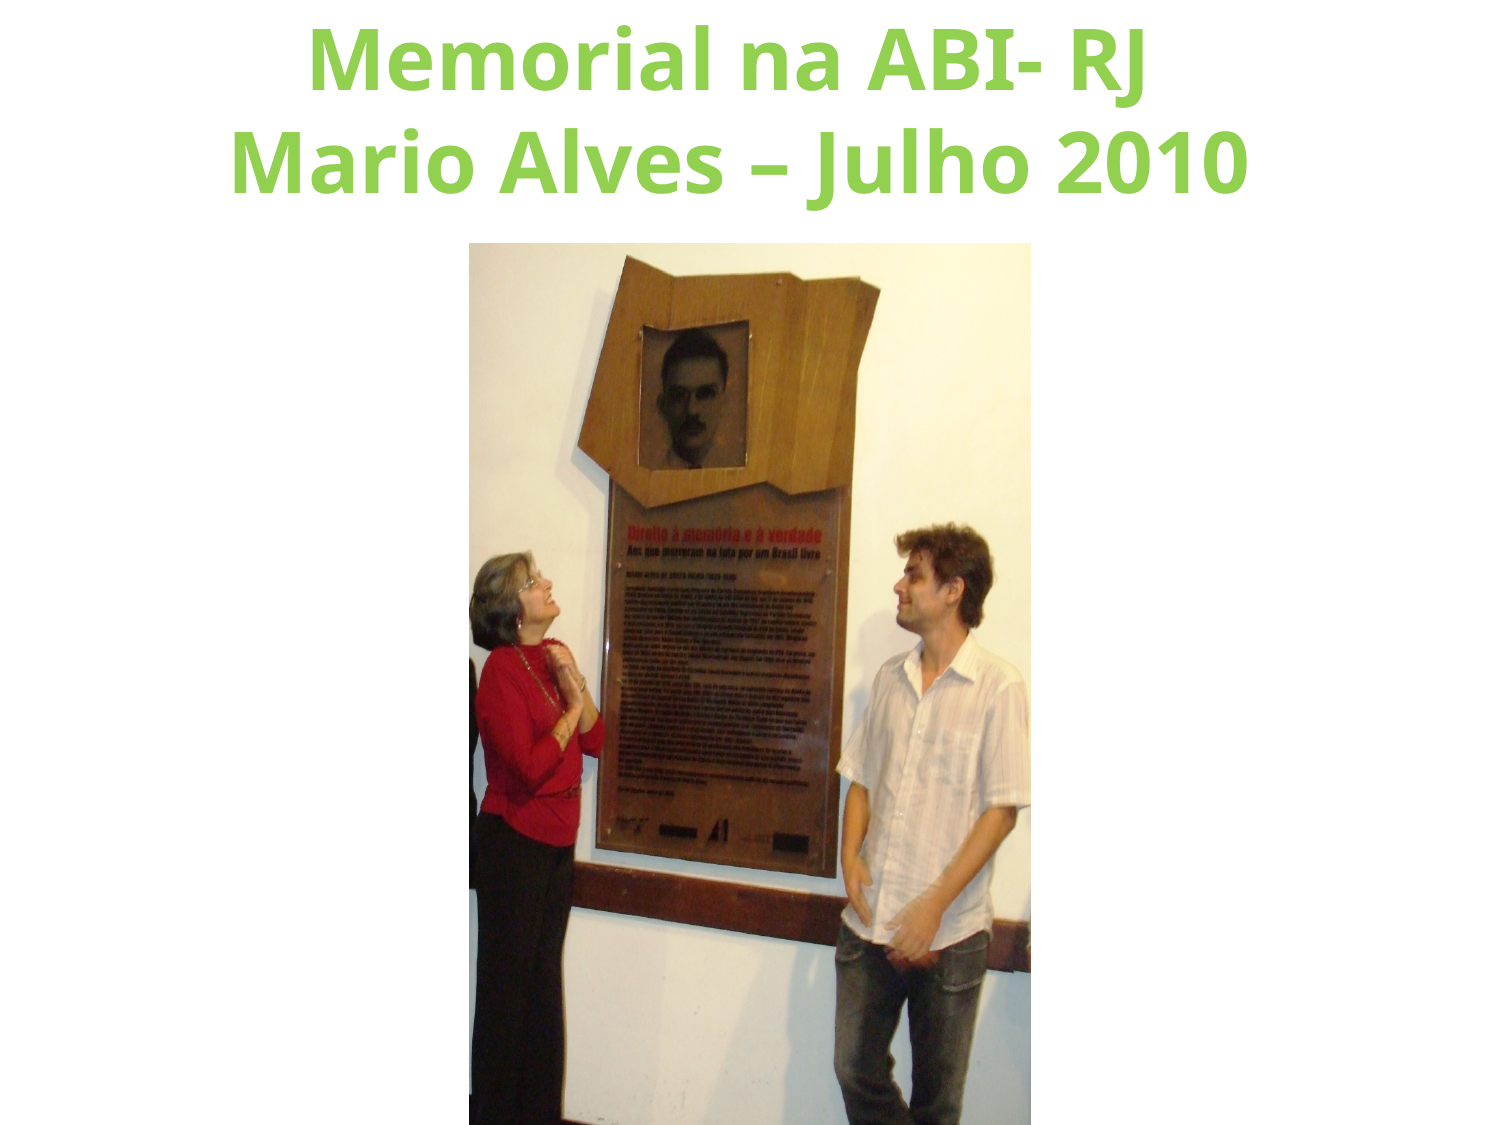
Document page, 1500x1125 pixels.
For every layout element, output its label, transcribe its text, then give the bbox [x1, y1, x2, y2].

picture [469, 243, 1031, 1125]
title Memorial na ABI- RJ Mario Alves – Julho 2010 [64, 42, 1415, 276]
